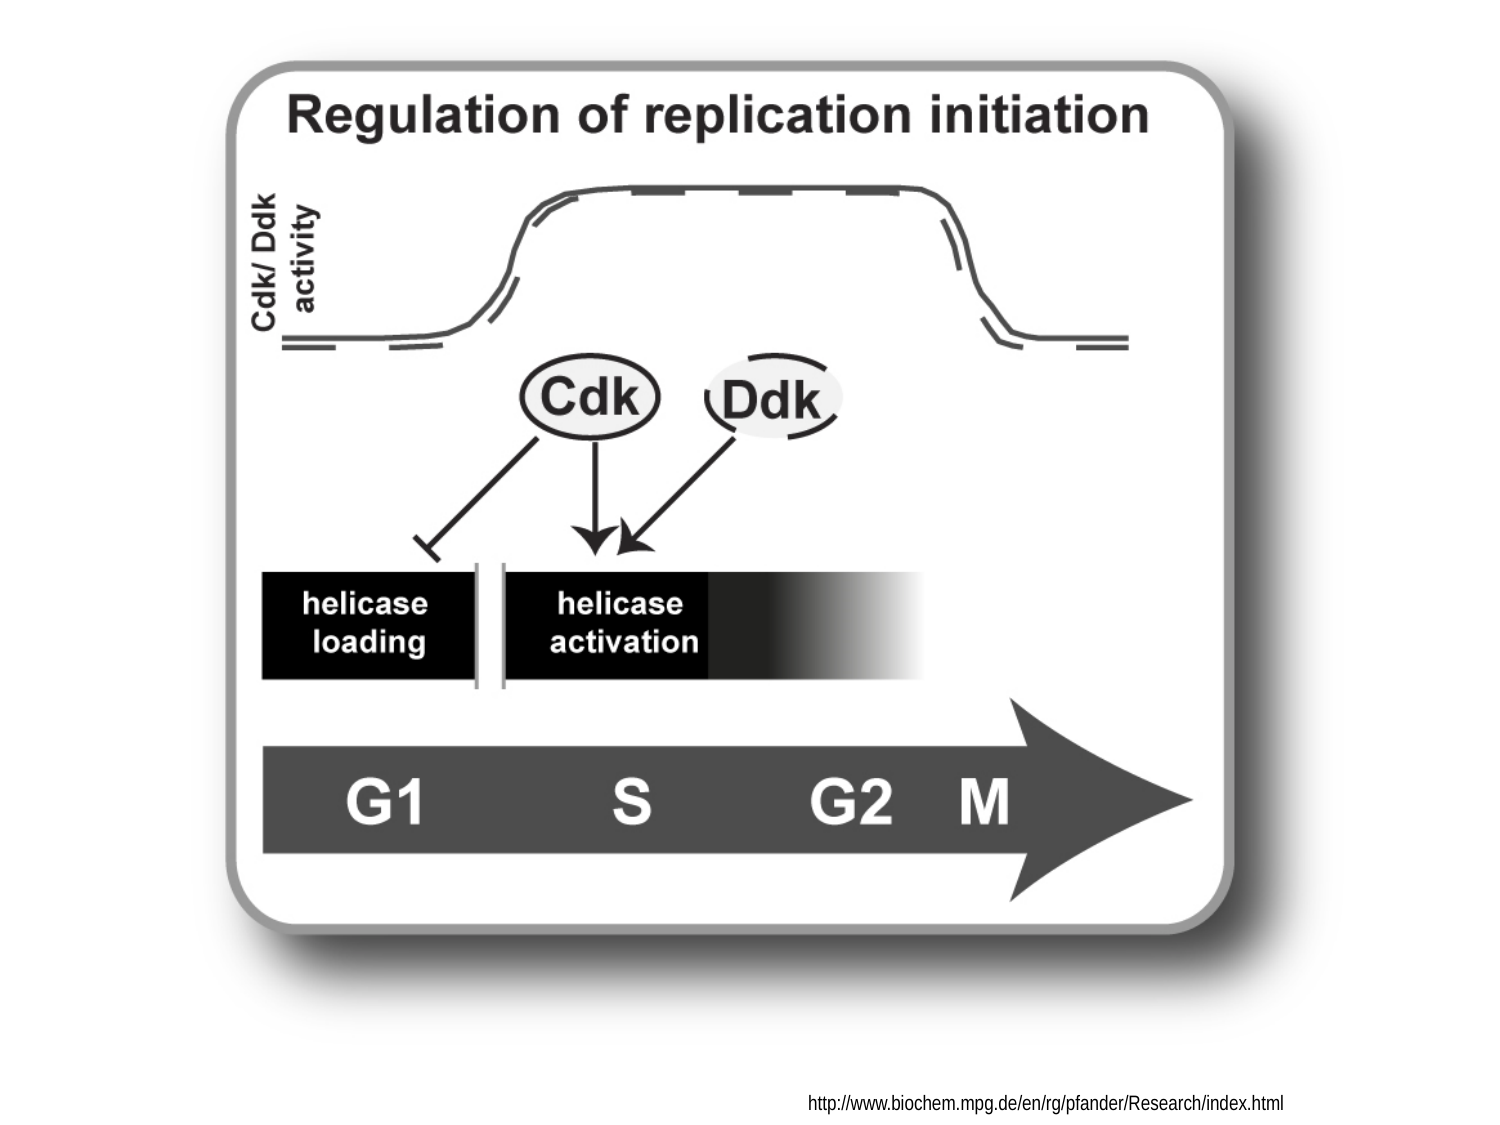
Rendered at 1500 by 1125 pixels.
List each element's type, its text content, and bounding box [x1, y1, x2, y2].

picture [183, 18, 1353, 1054]
text_box http://www.biochem.mpg.de/en/rg/pfander/Research/index.html [549, 1081, 1300, 1122]
